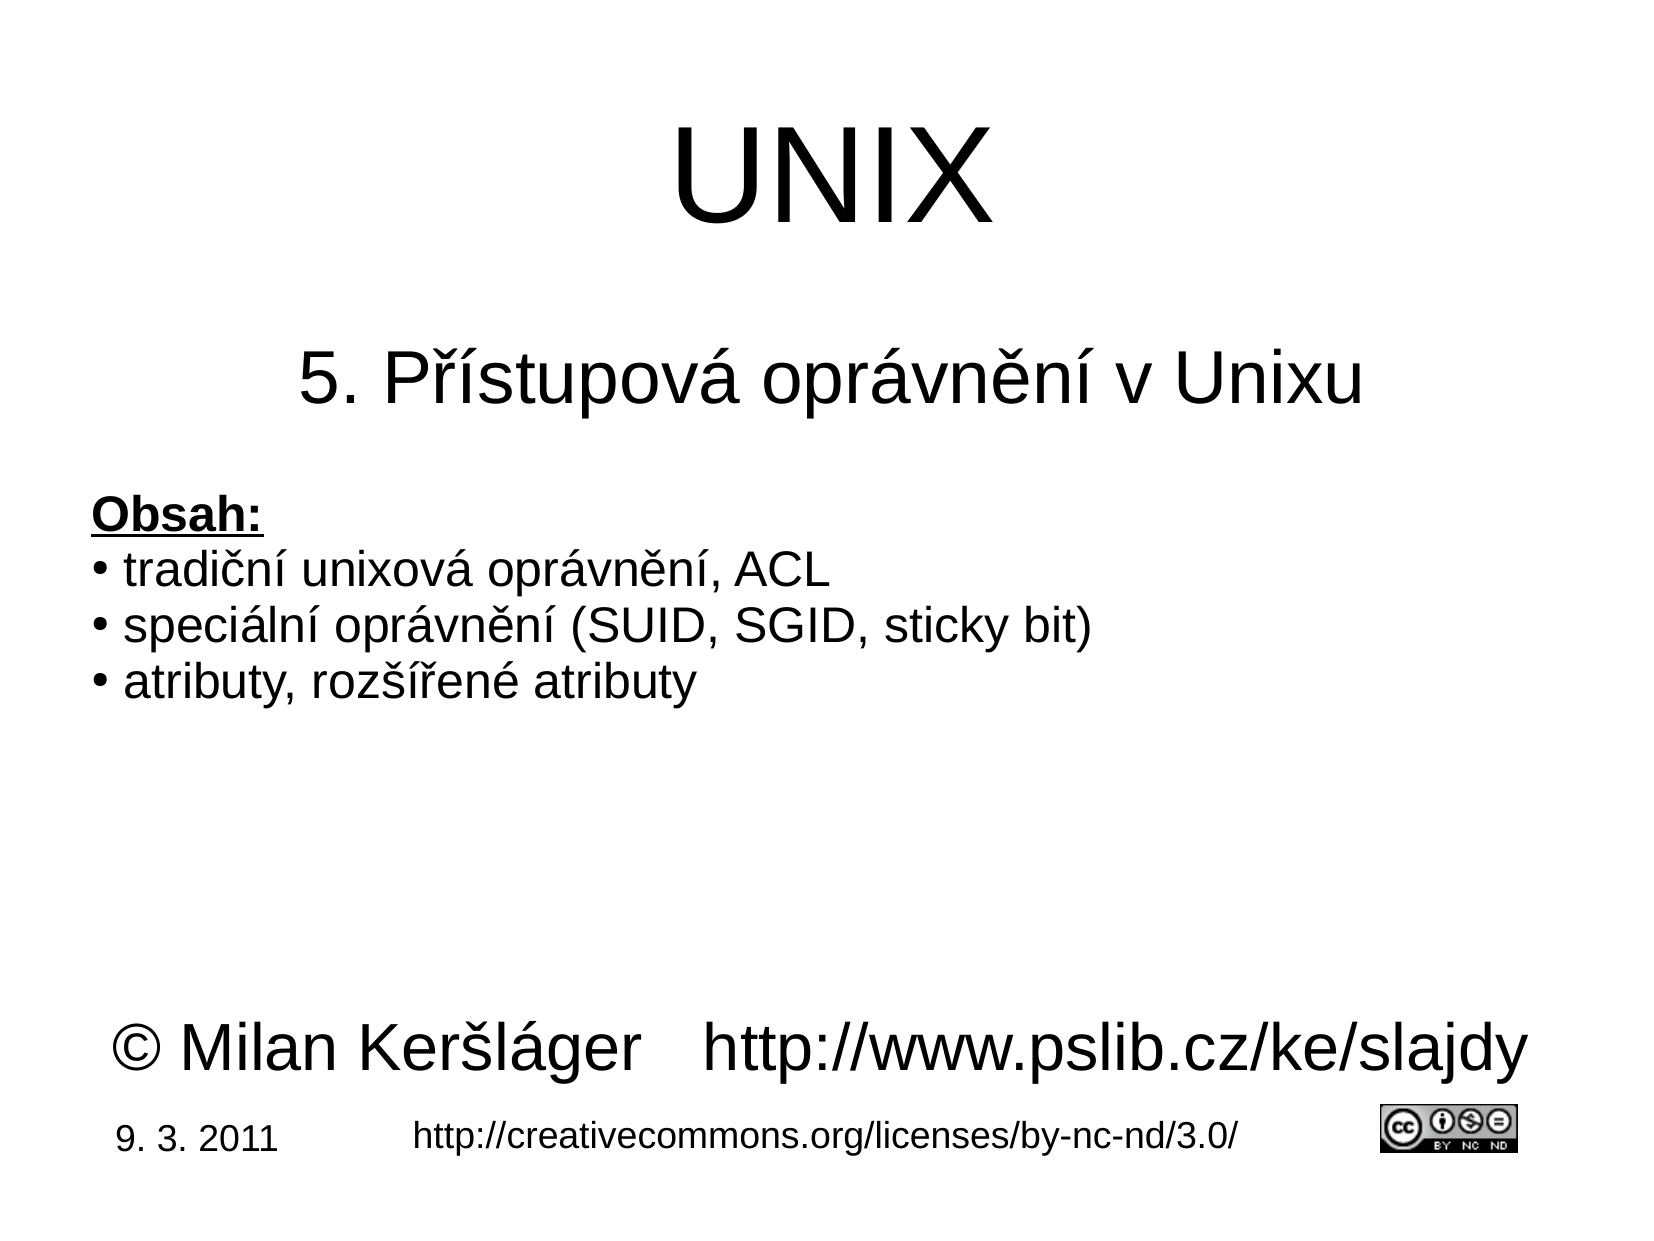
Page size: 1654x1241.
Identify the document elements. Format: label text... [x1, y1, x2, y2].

text_box 9.3.2011 [100, 1110, 337, 1168]
text_box http://creativecommons.org/licenses/by-nc-nd/3.0/ [339, 1107, 1313, 1165]
picture [1380, 1104, 1518, 1153]
text_box Obsah: tradiční unixová oprávnění, ACL speciální oprávnění (SUID, SGID, sticky bit) atributy, rozšířené atributy [76, 478, 1583, 717]
list © Milan Keršláger http://www.pslib.cz/ke/slajdy [76, 1009, 1565, 1087]
title UNIX 5. Přístupová oprávnění v Unixu [88, 56, 1577, 461]
